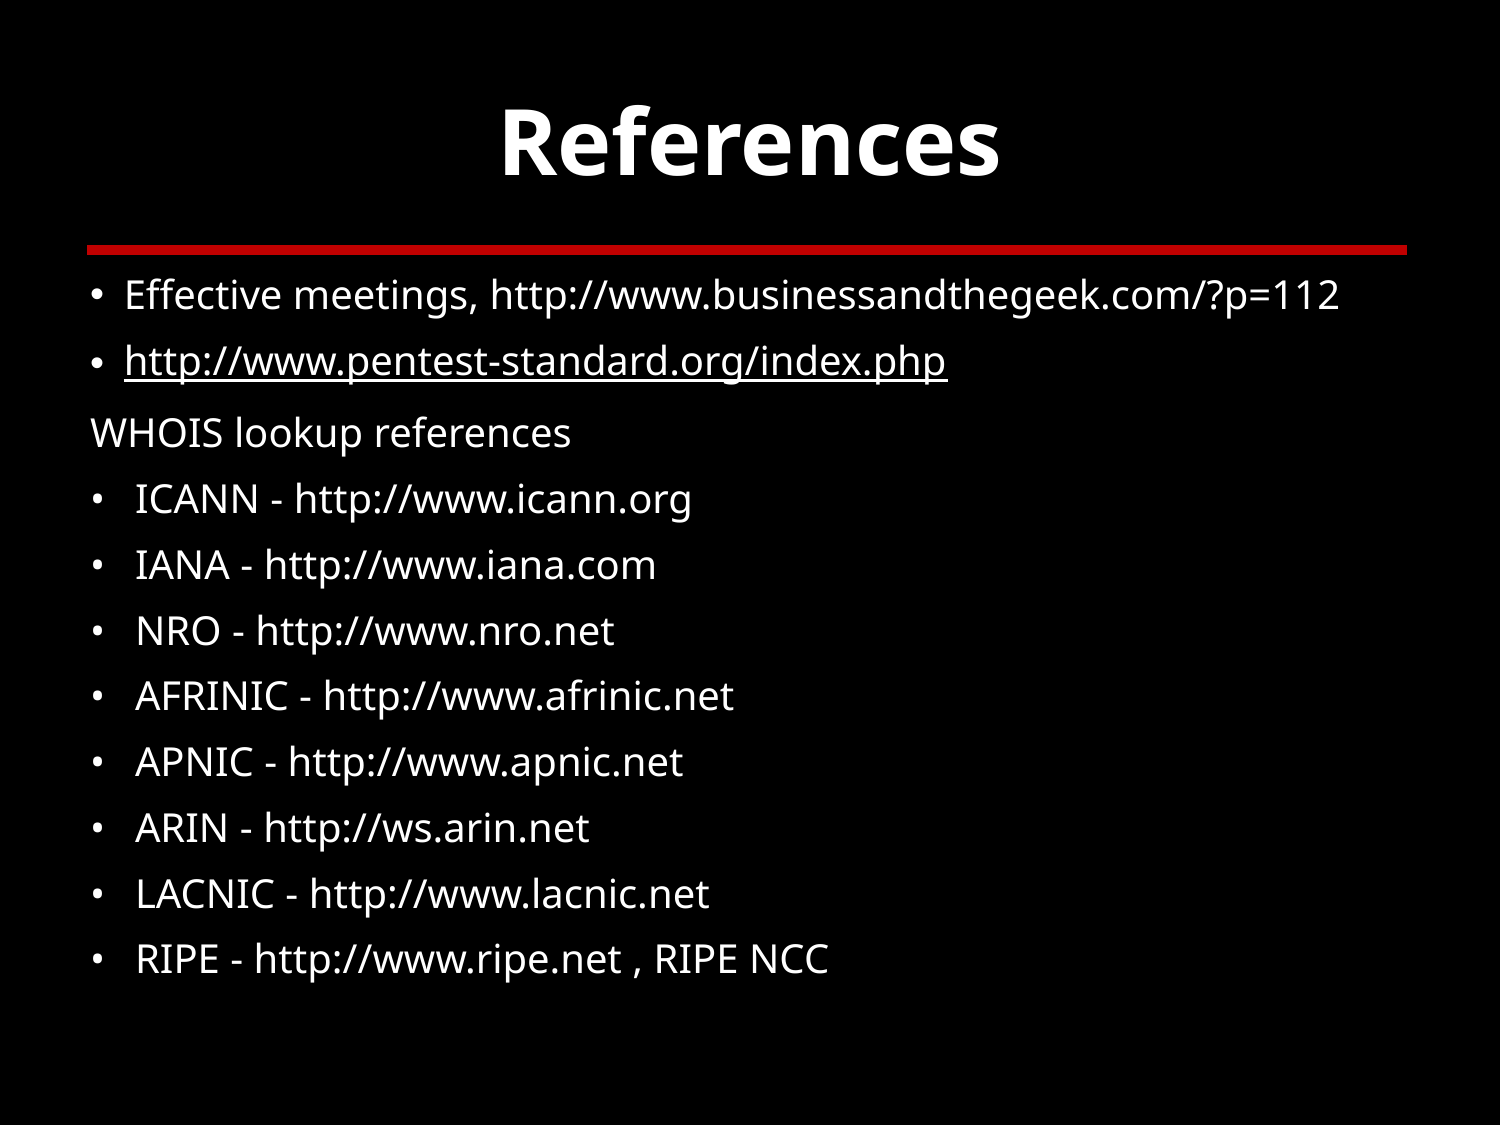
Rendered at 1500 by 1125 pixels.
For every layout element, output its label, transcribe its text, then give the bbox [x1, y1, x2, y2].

title References [75, 45, 1425, 233]
list Effective meetings, http://www.businessandthegeek.com/?p=112 http://www.pentest-standard.org/index.php WHOIS lookup references • ICANN - http://www.icann.org • IANA - http://www.iana.com • NRO - http://www.nro.net • AFRINIC - http://www.afrinic.net • APNIC - http://www.apnic.net • ARIN - http://ws.arin.net • LACNIC - http://www.lacnic.net • RIPE - http://www.ripe.net , RIPE NCC [75, 262, 1425, 1005]
